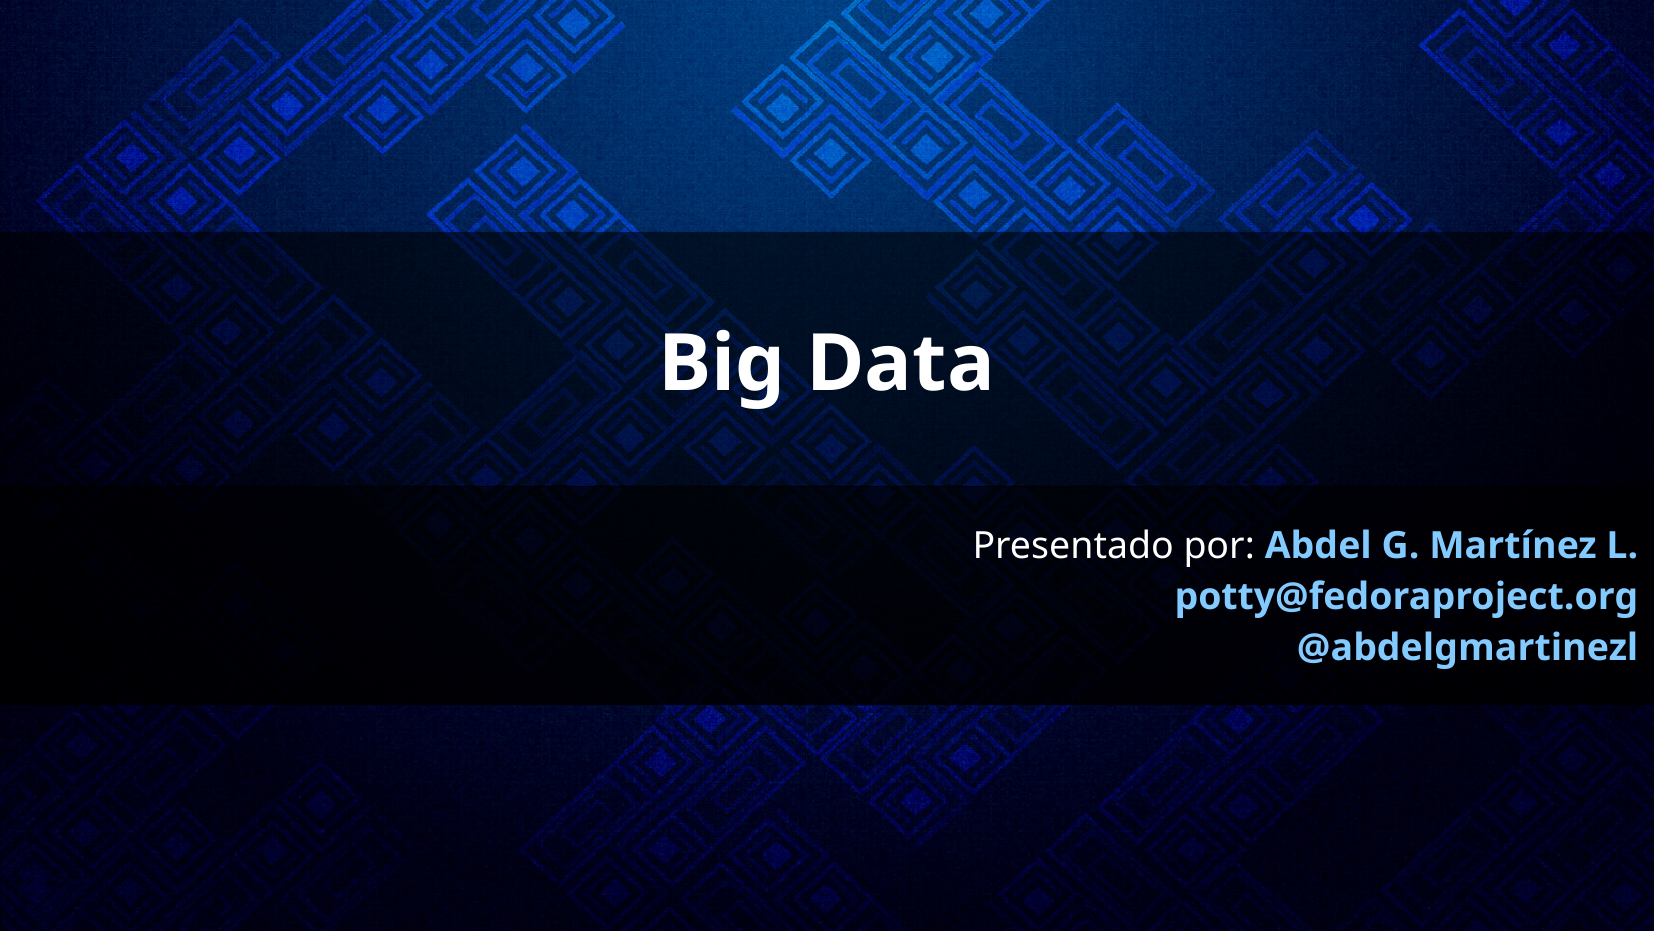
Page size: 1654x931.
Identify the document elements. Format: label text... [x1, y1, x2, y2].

picture [0, 0, 1654, 231]
text_box Presentado por: Abdel G. Martínez L. potty@fedoraproject.org @abdelgmartinezl [0, 485, 1654, 706]
text_box Big Data [0, 231, 1654, 485]
picture [0, 706, 1654, 931]
